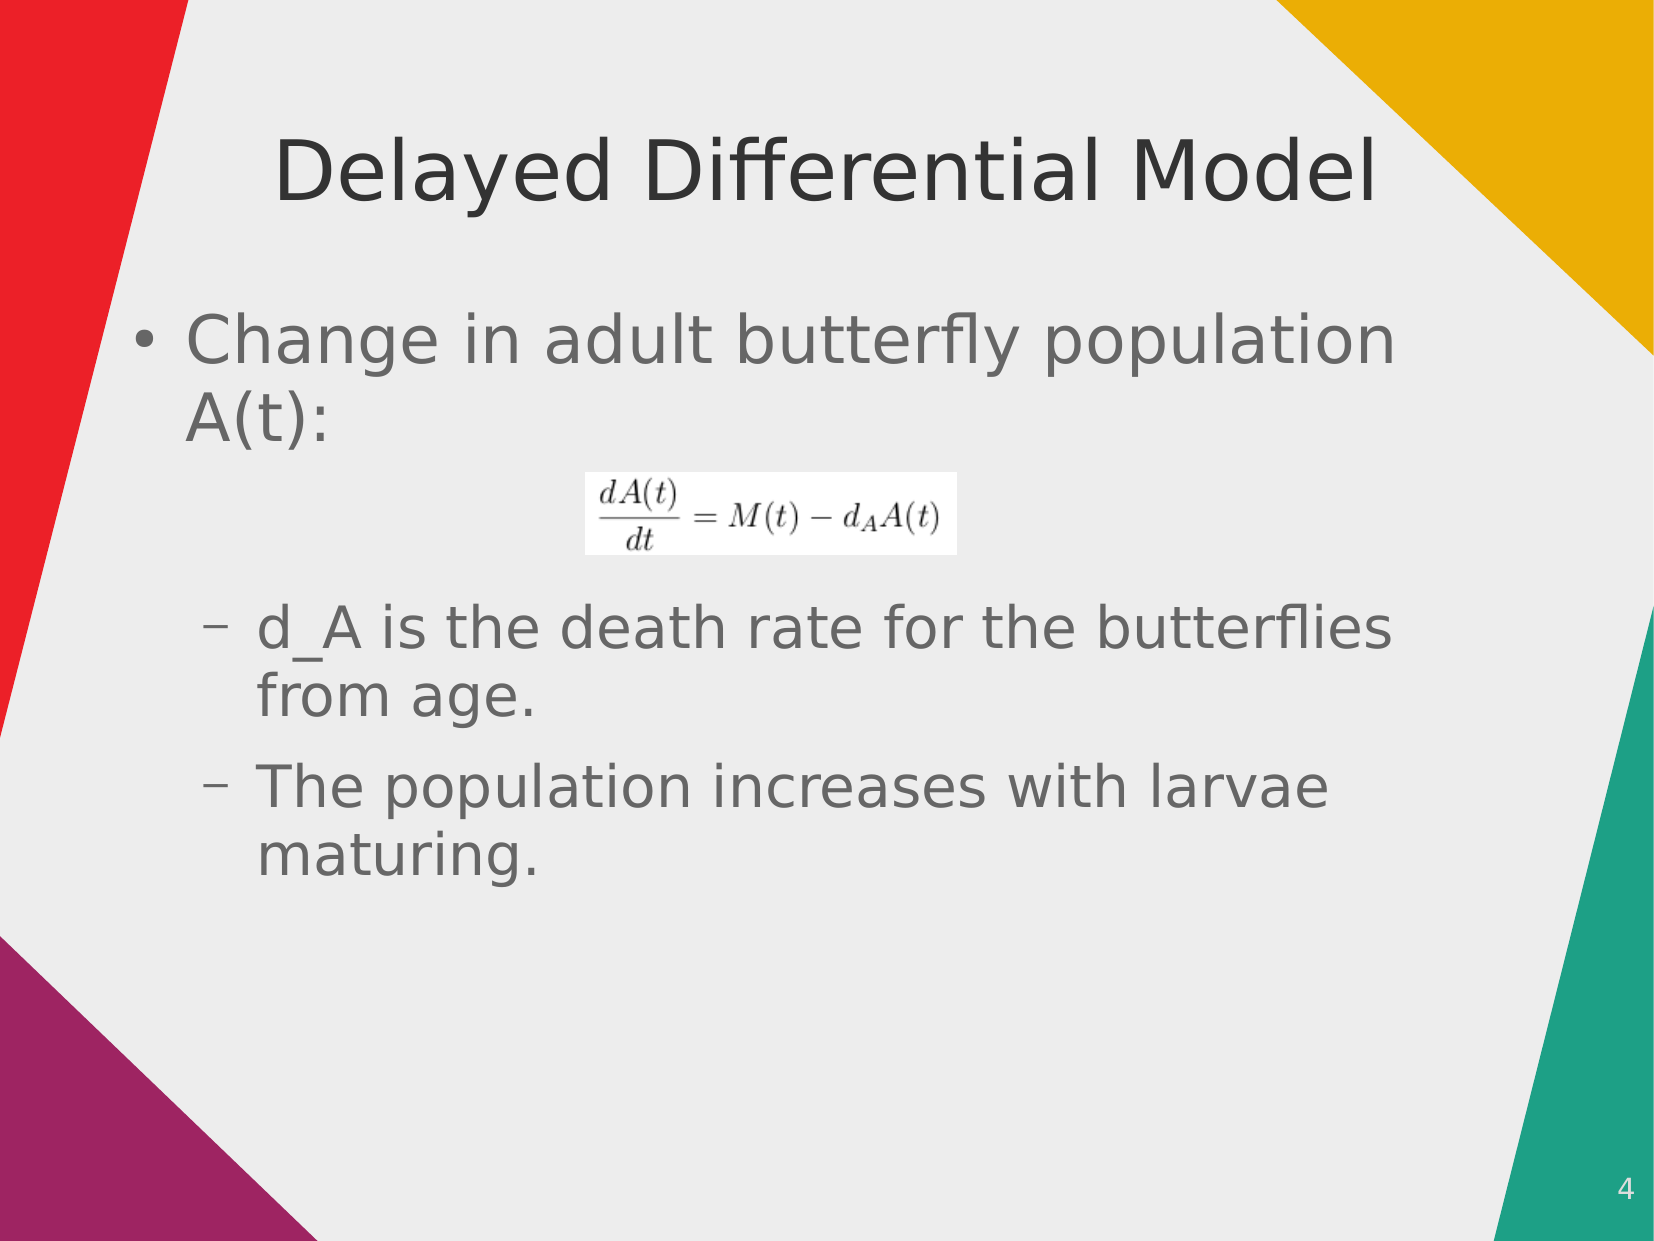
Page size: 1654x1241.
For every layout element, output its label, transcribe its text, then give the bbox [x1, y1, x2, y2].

picture [585, 472, 957, 556]
title Delayed Differential Model [114, 73, 1539, 271]
list Change in adult butterfly population A(t): d_A is the death rate for the butterflies from age. The population increases with larvae maturing. [114, 302, 1539, 1033]
